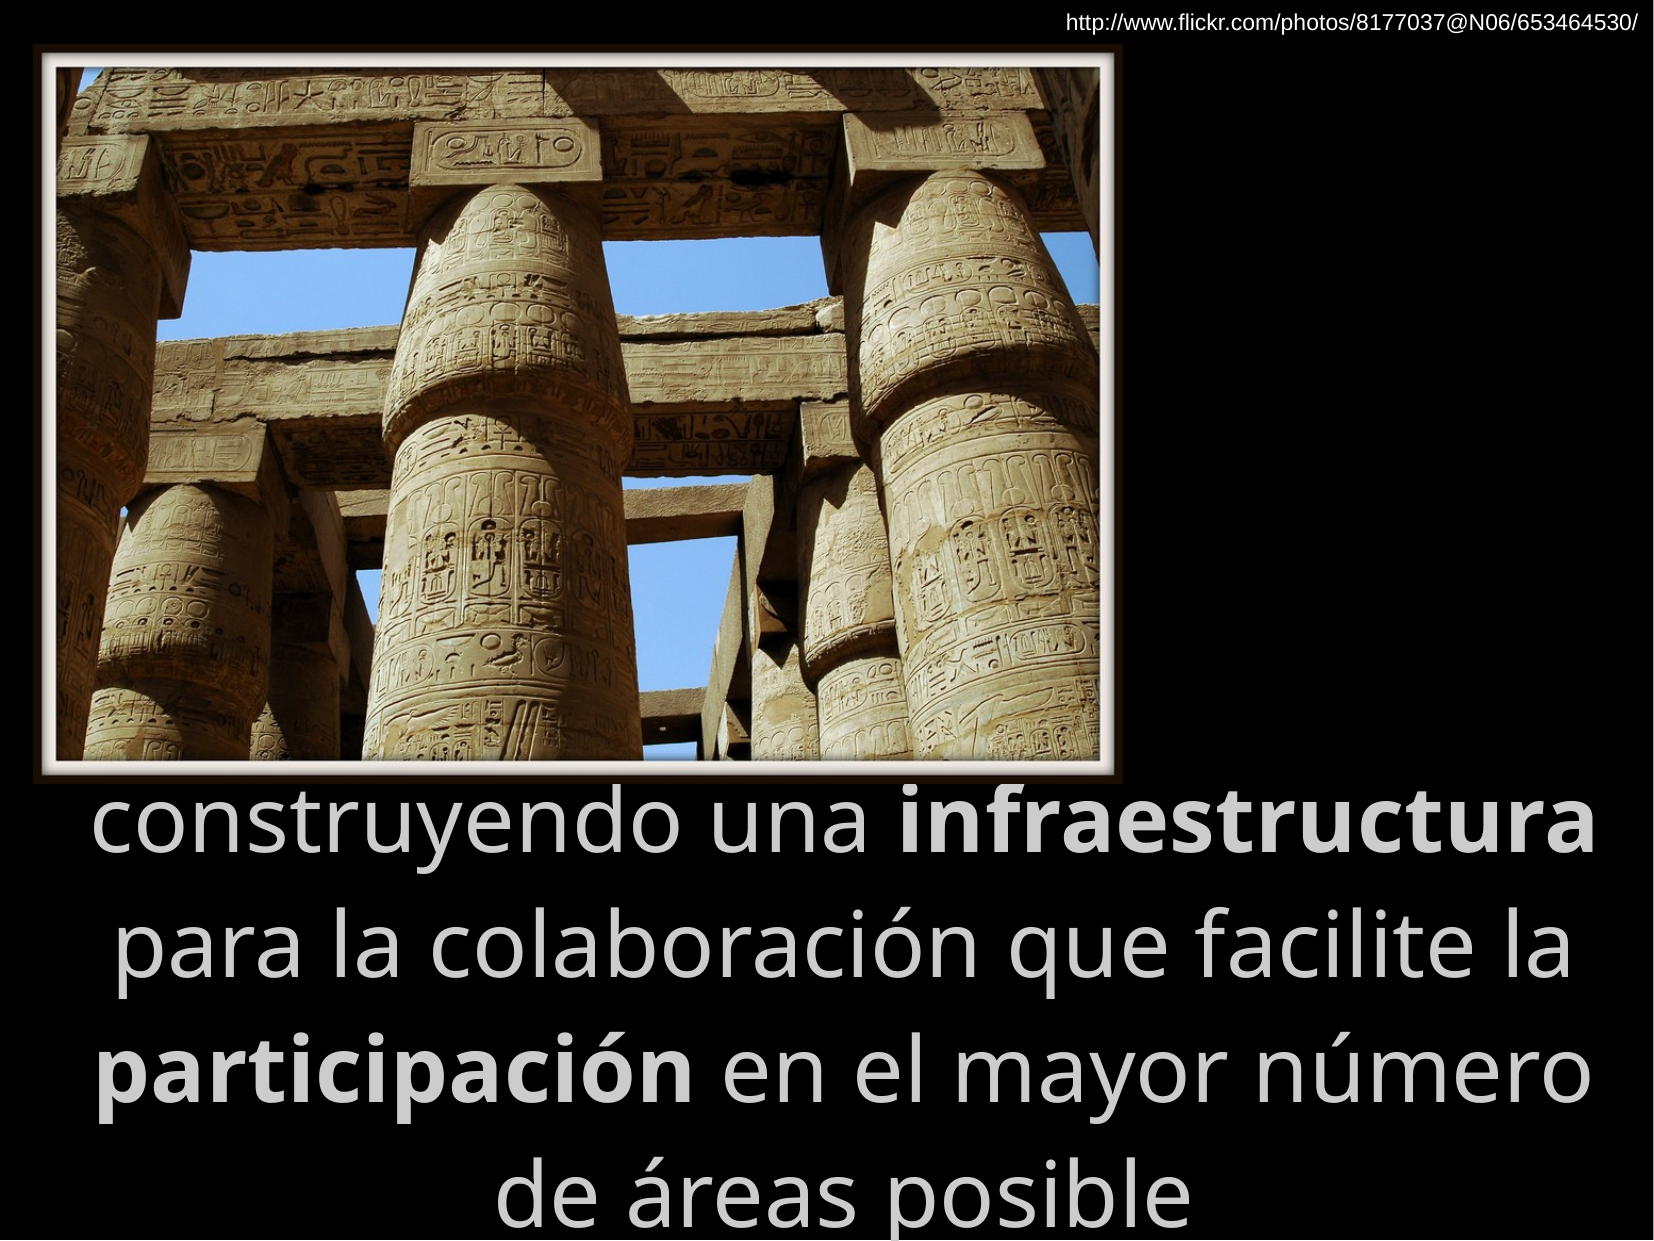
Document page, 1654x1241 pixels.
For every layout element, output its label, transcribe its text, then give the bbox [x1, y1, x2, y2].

text_box http://www.flickr.com/photos/8177037@N06/653464530/ [1048, 2, 1654, 45]
picture [33, 44, 1123, 784]
title construyendo una infraestructura para la colaboración que facilite la participación en el mayor número de áreas posible [59, 773, 1630, 1235]
